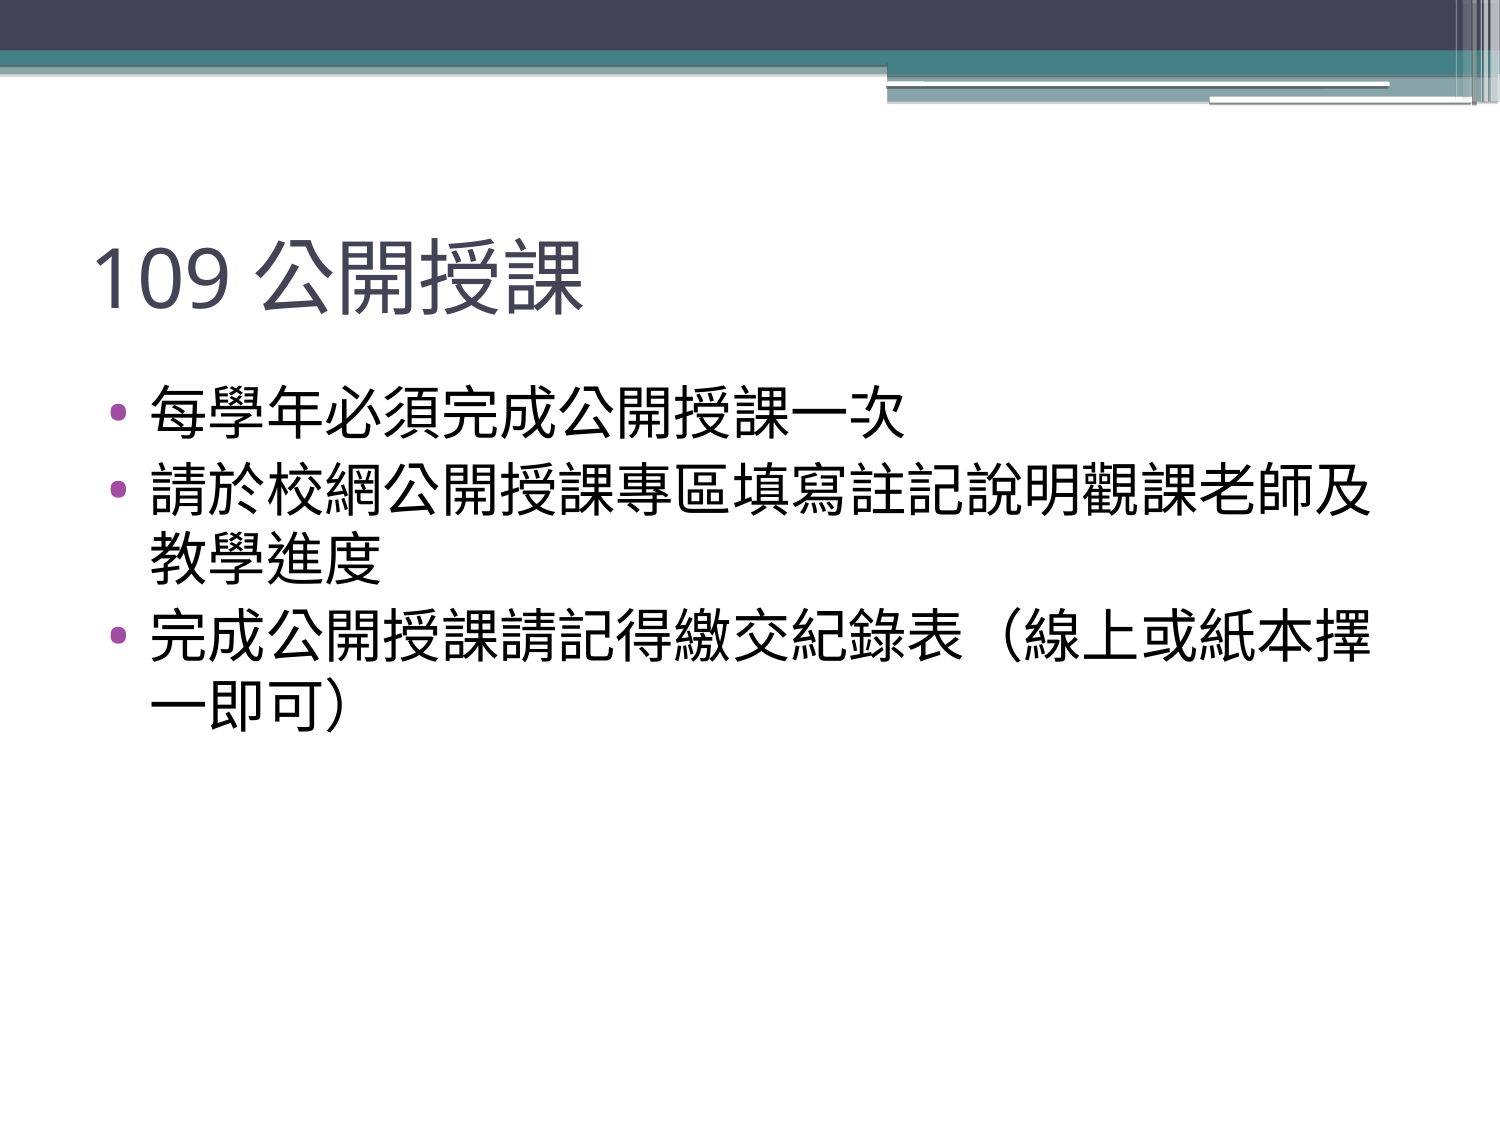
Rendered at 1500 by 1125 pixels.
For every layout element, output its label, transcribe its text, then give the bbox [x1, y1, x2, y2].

title 109公開授課 [75, 187, 1425, 363]
list 每學年必須完成公開授課一次 請於校網公開授課專區填寫註記說明觀課老師及教學進度 完成公開授課請記得繳交紀錄表（線上或紙本擇一即可） [75, 368, 1425, 1079]
